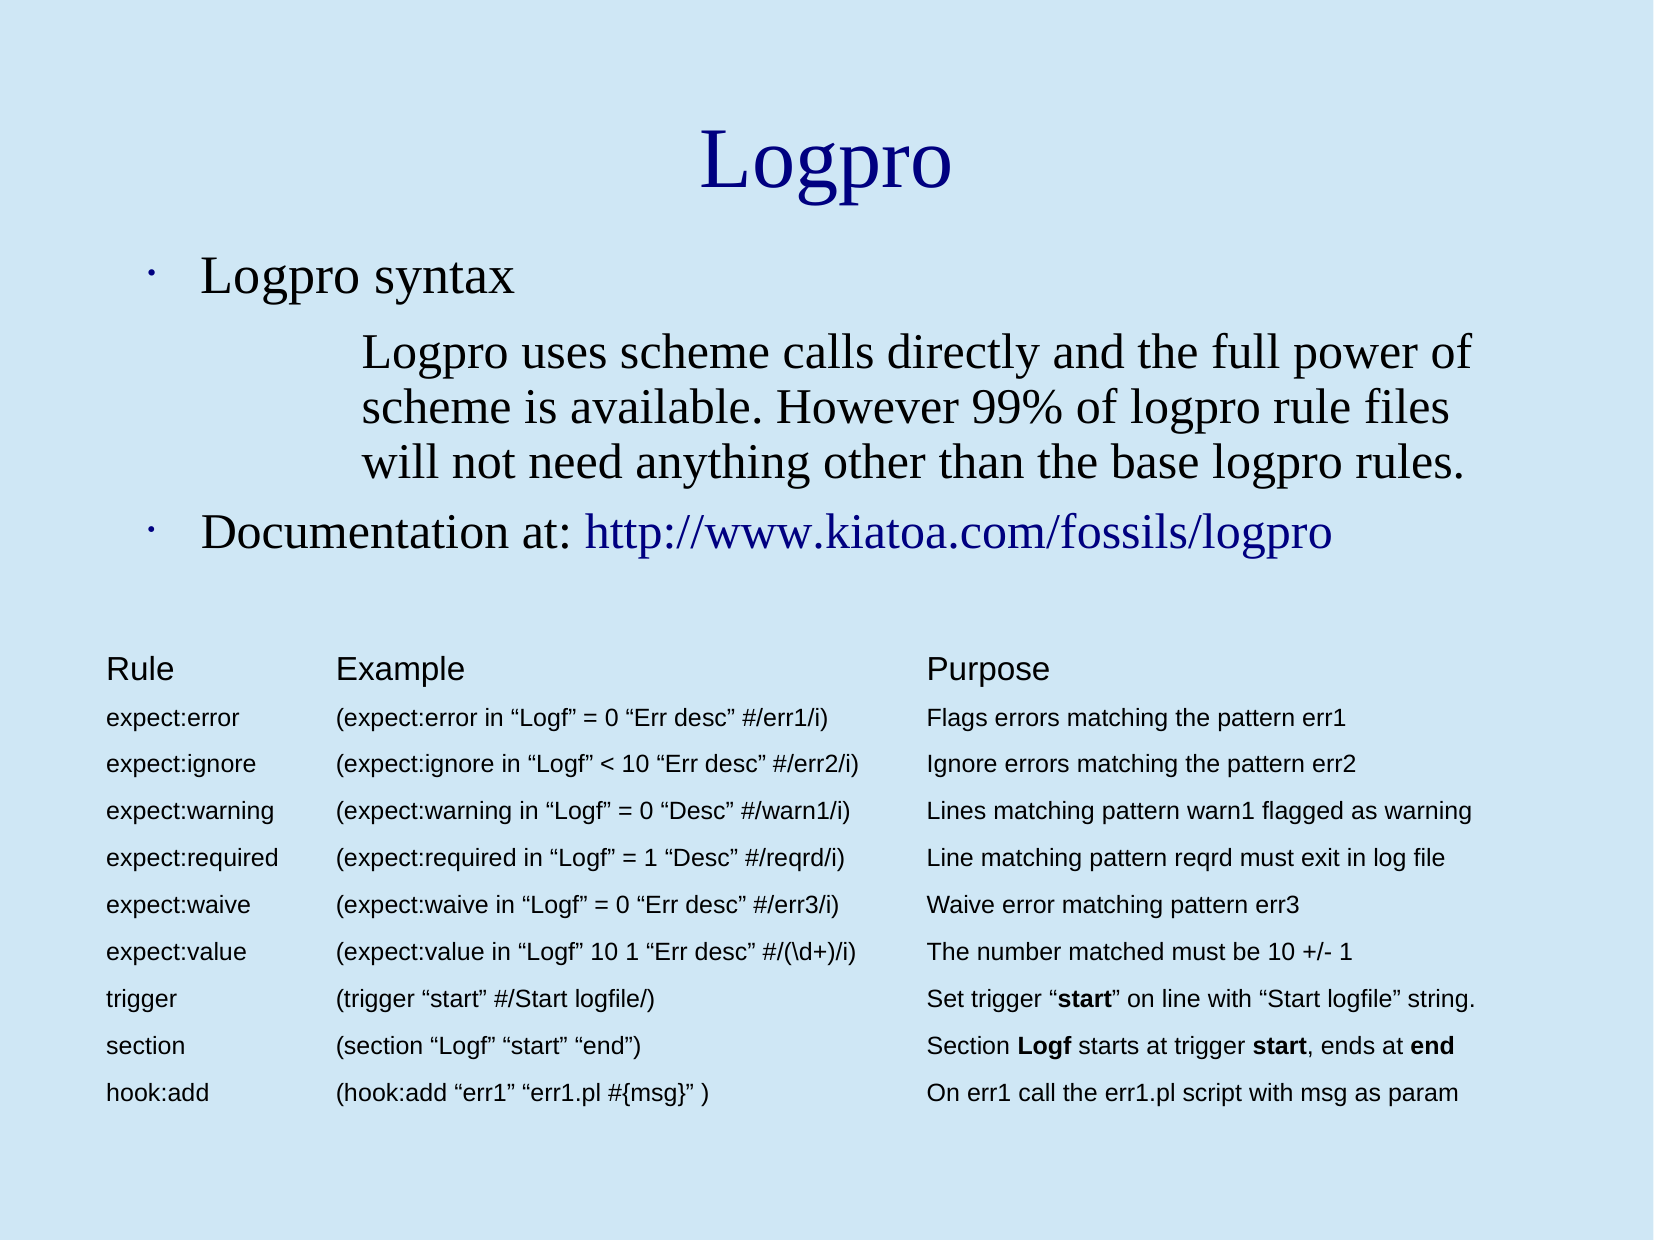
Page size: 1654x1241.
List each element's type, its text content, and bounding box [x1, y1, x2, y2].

table_cell (expect:required in “Logf” = 1 “Desc” #/reqrd/i) [336, 844, 927, 891]
table_header Purpose [927, 651, 1520, 703]
table_header Example [336, 651, 927, 703]
table_cell Set trigger “start” on line with “Start logfile” string. [927, 985, 1520, 1032]
table_cell Lines matching pattern warn1 flagged as warning [927, 797, 1520, 844]
table_header Rule [106, 651, 336, 703]
table_cell On err1 call the err1.pl script with msg as param [927, 1078, 1520, 1125]
table_cell (expect:value in “Logf” 10 1 “Err desc” #/(\d+)/i) [336, 938, 927, 985]
table_cell section [106, 1032, 336, 1078]
table_cell (expect:ignore in “Logf” < 10 “Err desc” #/err2/i) [336, 750, 927, 797]
table_cell expect:waive [106, 891, 336, 938]
table_cell hook:add [106, 1078, 336, 1125]
table_cell Waive error matching pattern err3 [927, 891, 1520, 938]
table_cell Section Logf starts at trigger start, ends at end [927, 1032, 1520, 1078]
table_cell Ignore errors matching the pattern err2 [927, 750, 1520, 797]
title Logpro [82, 55, 1571, 263]
list Logpro syntax Logpro uses scheme calls directly and the full power of scheme is available. However 99% of logpro rule files will not need anything other than the base logpro rules. Documentation at: http://www.kiatoa.com/fossils/logpro [129, 245, 1489, 618]
table_cell (hook:add “err1” “err1.pl #{msg}” ) [336, 1078, 927, 1125]
table_cell expect:required [106, 844, 336, 891]
table_cell expect:warning [106, 797, 336, 844]
table_cell expect:value [106, 938, 336, 985]
table_cell (section “Logf” “start” “end”) [336, 1032, 927, 1078]
table_cell expect:error [106, 703, 336, 750]
table_cell (trigger “start” #/Start logfile/) [336, 985, 927, 1032]
table_cell (expect:waive in “Logf” = 0 “Err desc” #/err3/i) [336, 891, 927, 938]
table_cell (expect:error in “Logf” = 0 “Err desc” #/err1/i) [336, 703, 927, 750]
table_cell (expect:warning in “Logf” = 0 “Desc” #/warn1/i) [336, 797, 927, 844]
table_cell Flags errors matching the pattern err1 [927, 703, 1520, 750]
table_cell The number matched must be 10 +/- 1 [927, 938, 1520, 985]
table_cell trigger [106, 985, 336, 1032]
table_cell Line matching pattern reqrd must exit in log file [927, 844, 1520, 891]
table_cell expect:ignore [106, 750, 336, 797]
